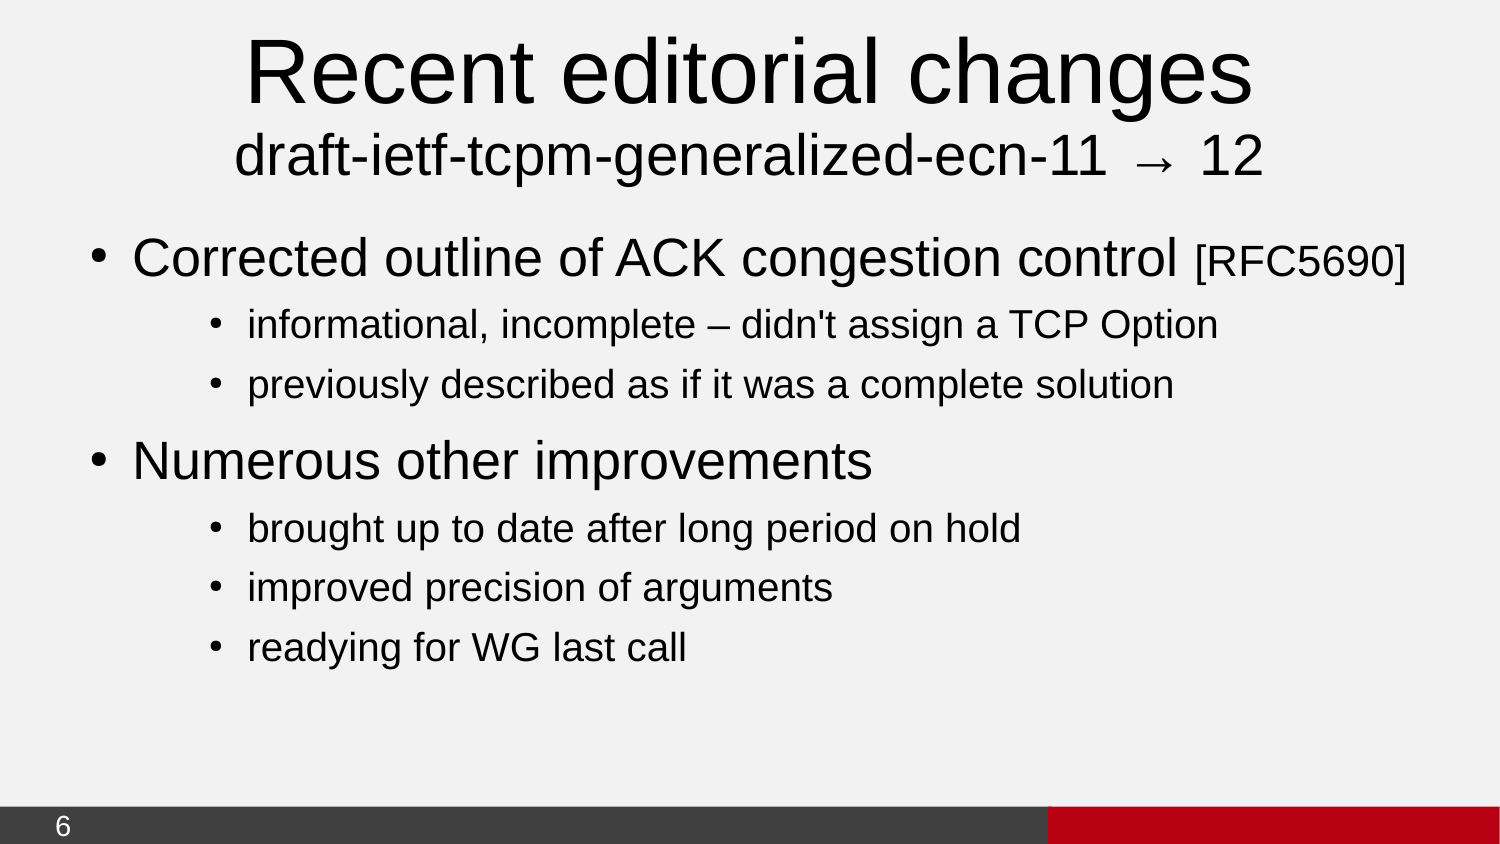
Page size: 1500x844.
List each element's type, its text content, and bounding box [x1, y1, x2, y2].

list Corrected outline of ACK congestion control [RFC5690] informational, incomplete – didn't assign a TCP Option previously described as if it was a complete solution Numerous other improvements brought up to date after long period on hold improved precision of arguments readying for WG last call [75, 226, 1425, 717]
title Recent editorial changes draft-ietf-tcpm-generalized-ecn-11 → 12 [75, 20, 1425, 188]
